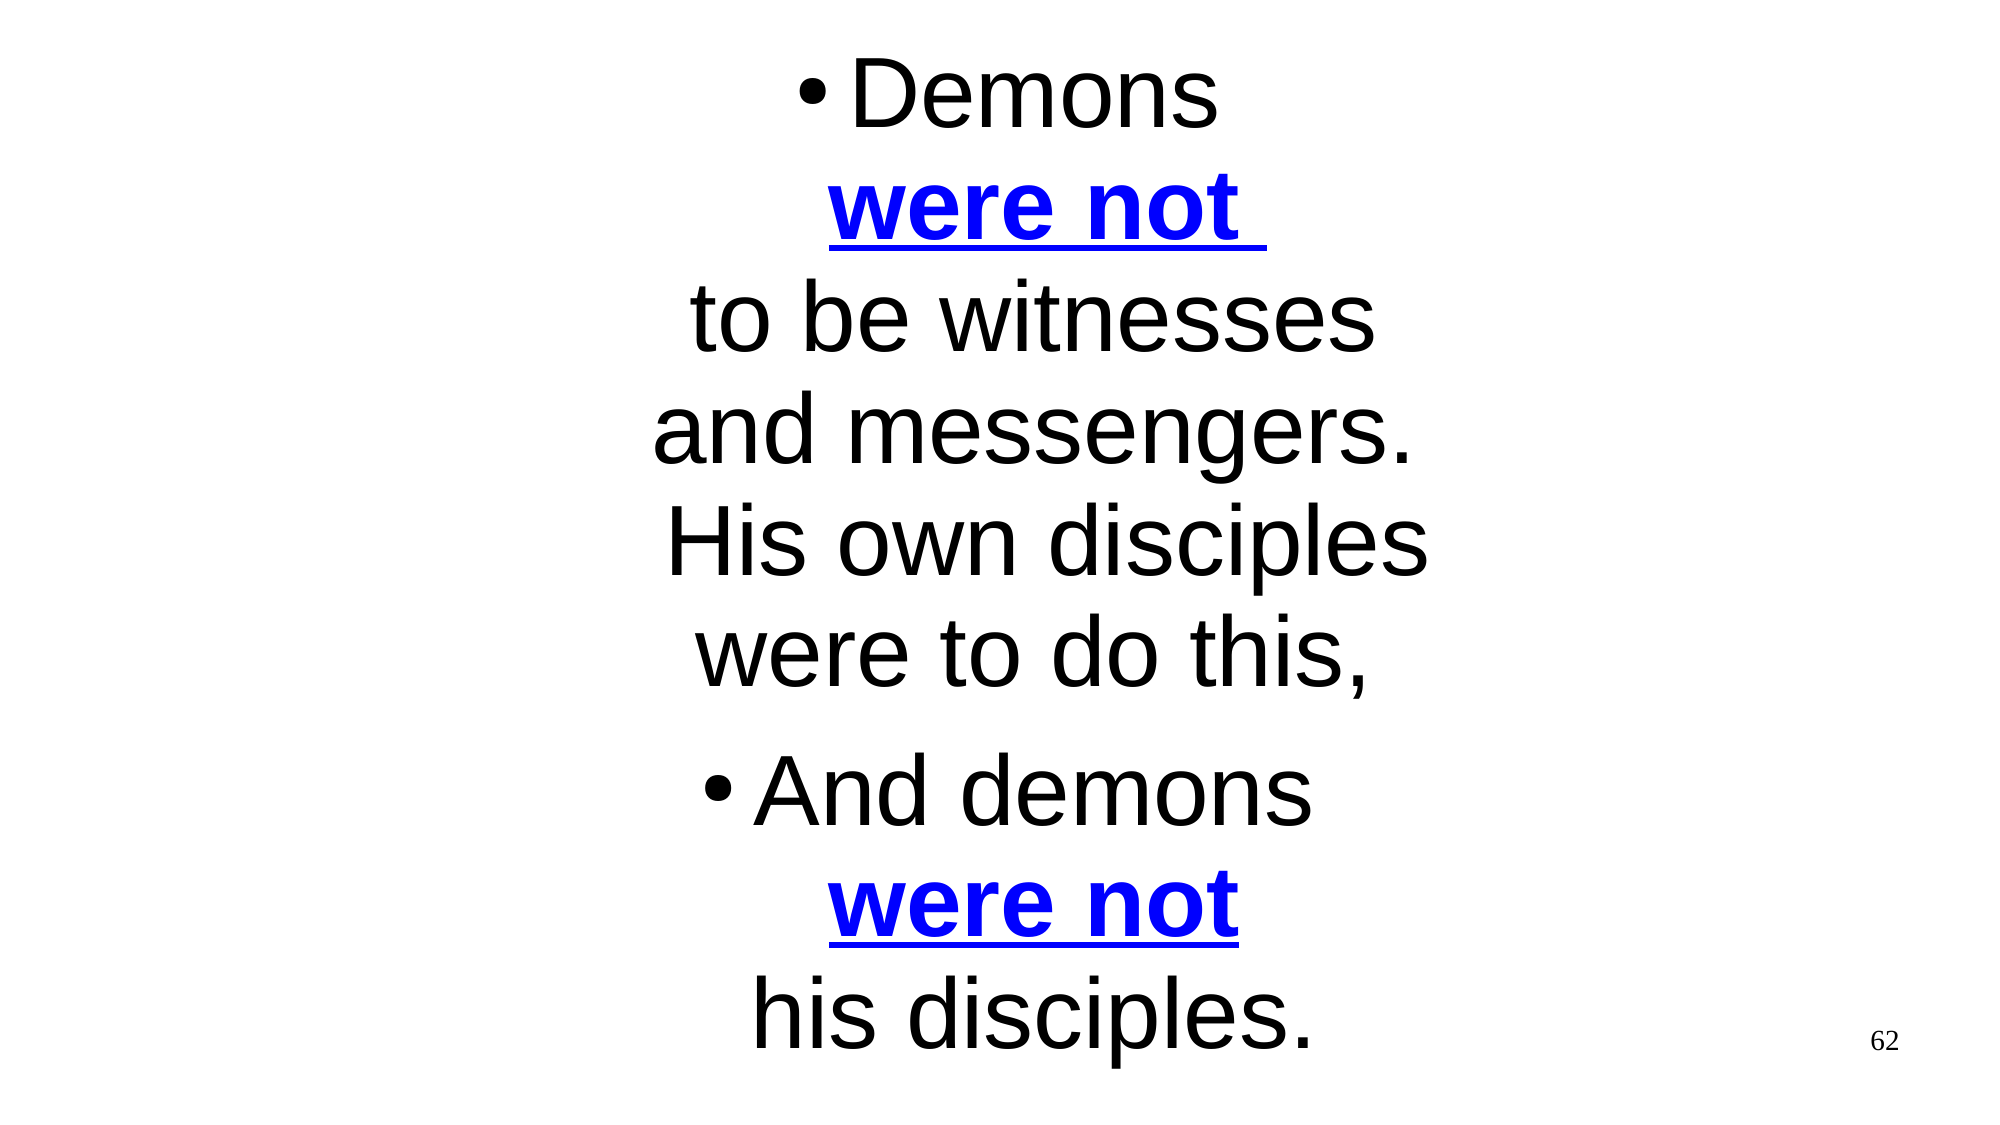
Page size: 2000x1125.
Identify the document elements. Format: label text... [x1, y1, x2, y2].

list Demons were not to be witnesses and messengers. His own disciples were to do this, And demons were not his disciples. [37, 37, 1988, 1088]
